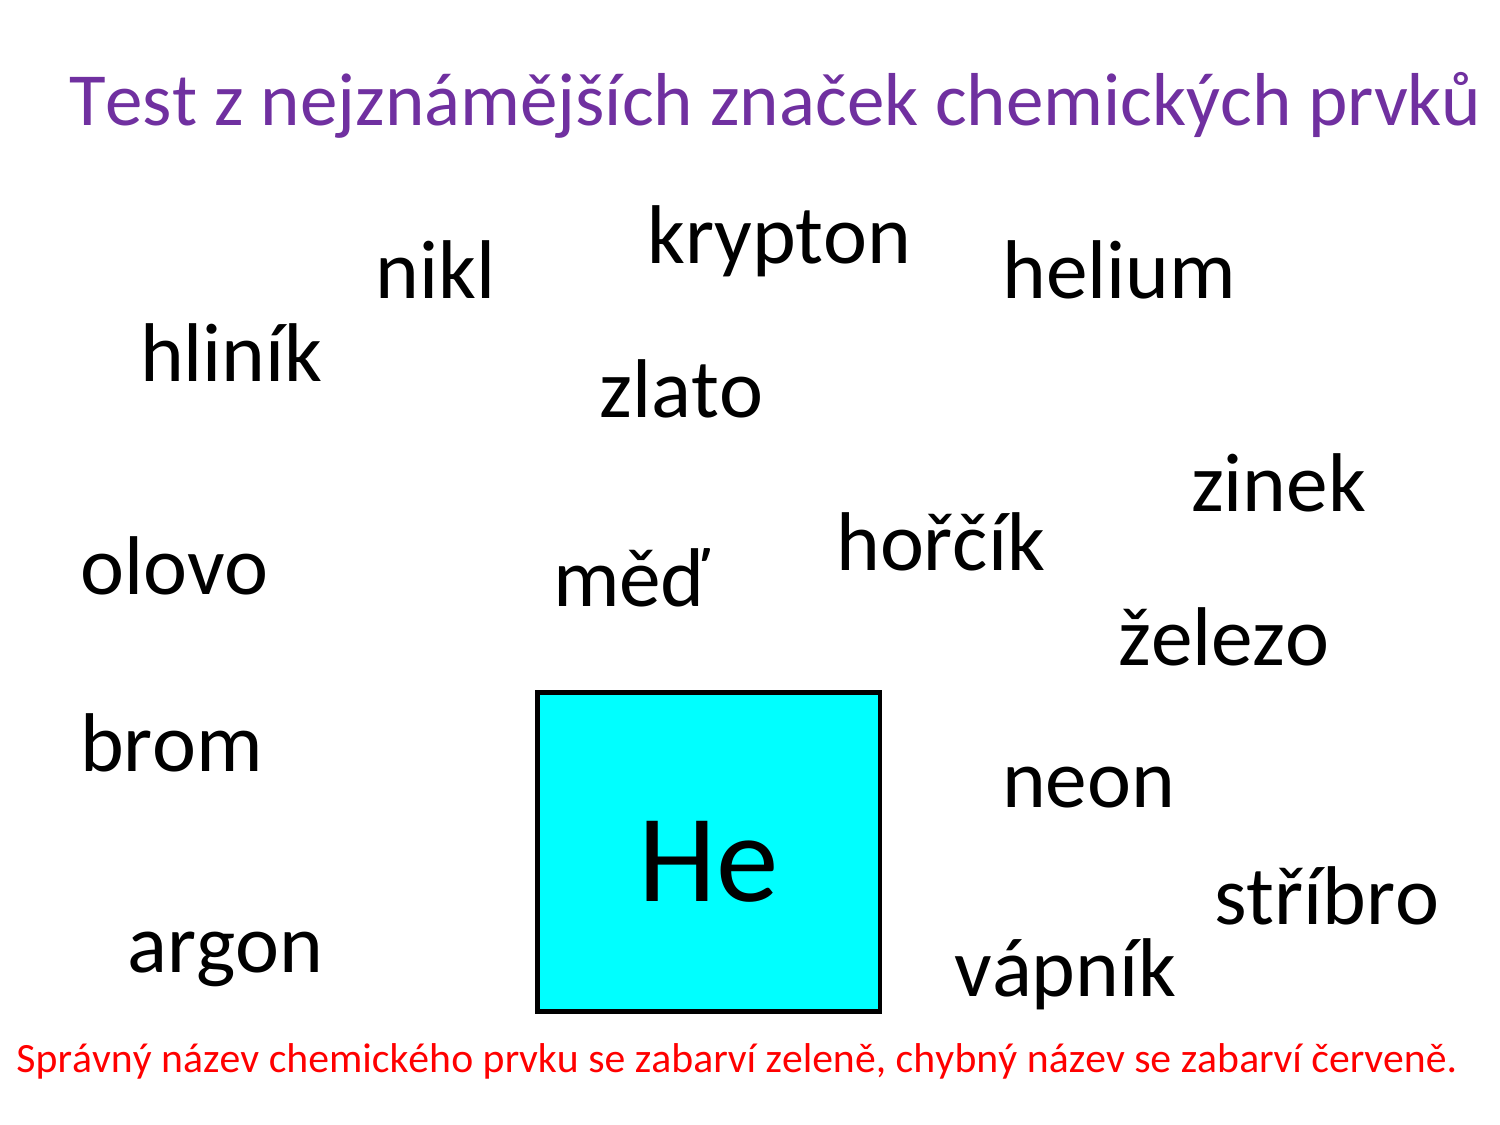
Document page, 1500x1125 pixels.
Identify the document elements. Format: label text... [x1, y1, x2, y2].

text_box železo [1103, 574, 1345, 690]
text_box zlato [584, 326, 779, 442]
text_box Správný název chemického prvku se zabarví zeleně, chybný název se zabarví červeně. [1, 1023, 1474, 1089]
text_box hořčík [821, 479, 1061, 596]
text_box olovo [65, 503, 284, 619]
text_box hliník [125, 290, 338, 407]
text_box helium [987, 208, 1251, 324]
text_box stříbro [1199, 834, 1455, 950]
text_box zinek [1176, 420, 1381, 537]
text_box vápník [939, 904, 1192, 1021]
text_box He [537, 692, 880, 1012]
text_box Test z nejznámějších značek chemických prvků [54, 42, 1498, 239]
text_box brom [65, 680, 279, 797]
text_box argon [112, 881, 339, 997]
text_box nikl [361, 208, 511, 324]
text_box krypton [633, 172, 927, 289]
text_box měď [538, 515, 724, 631]
text_box neon [987, 716, 1190, 832]
